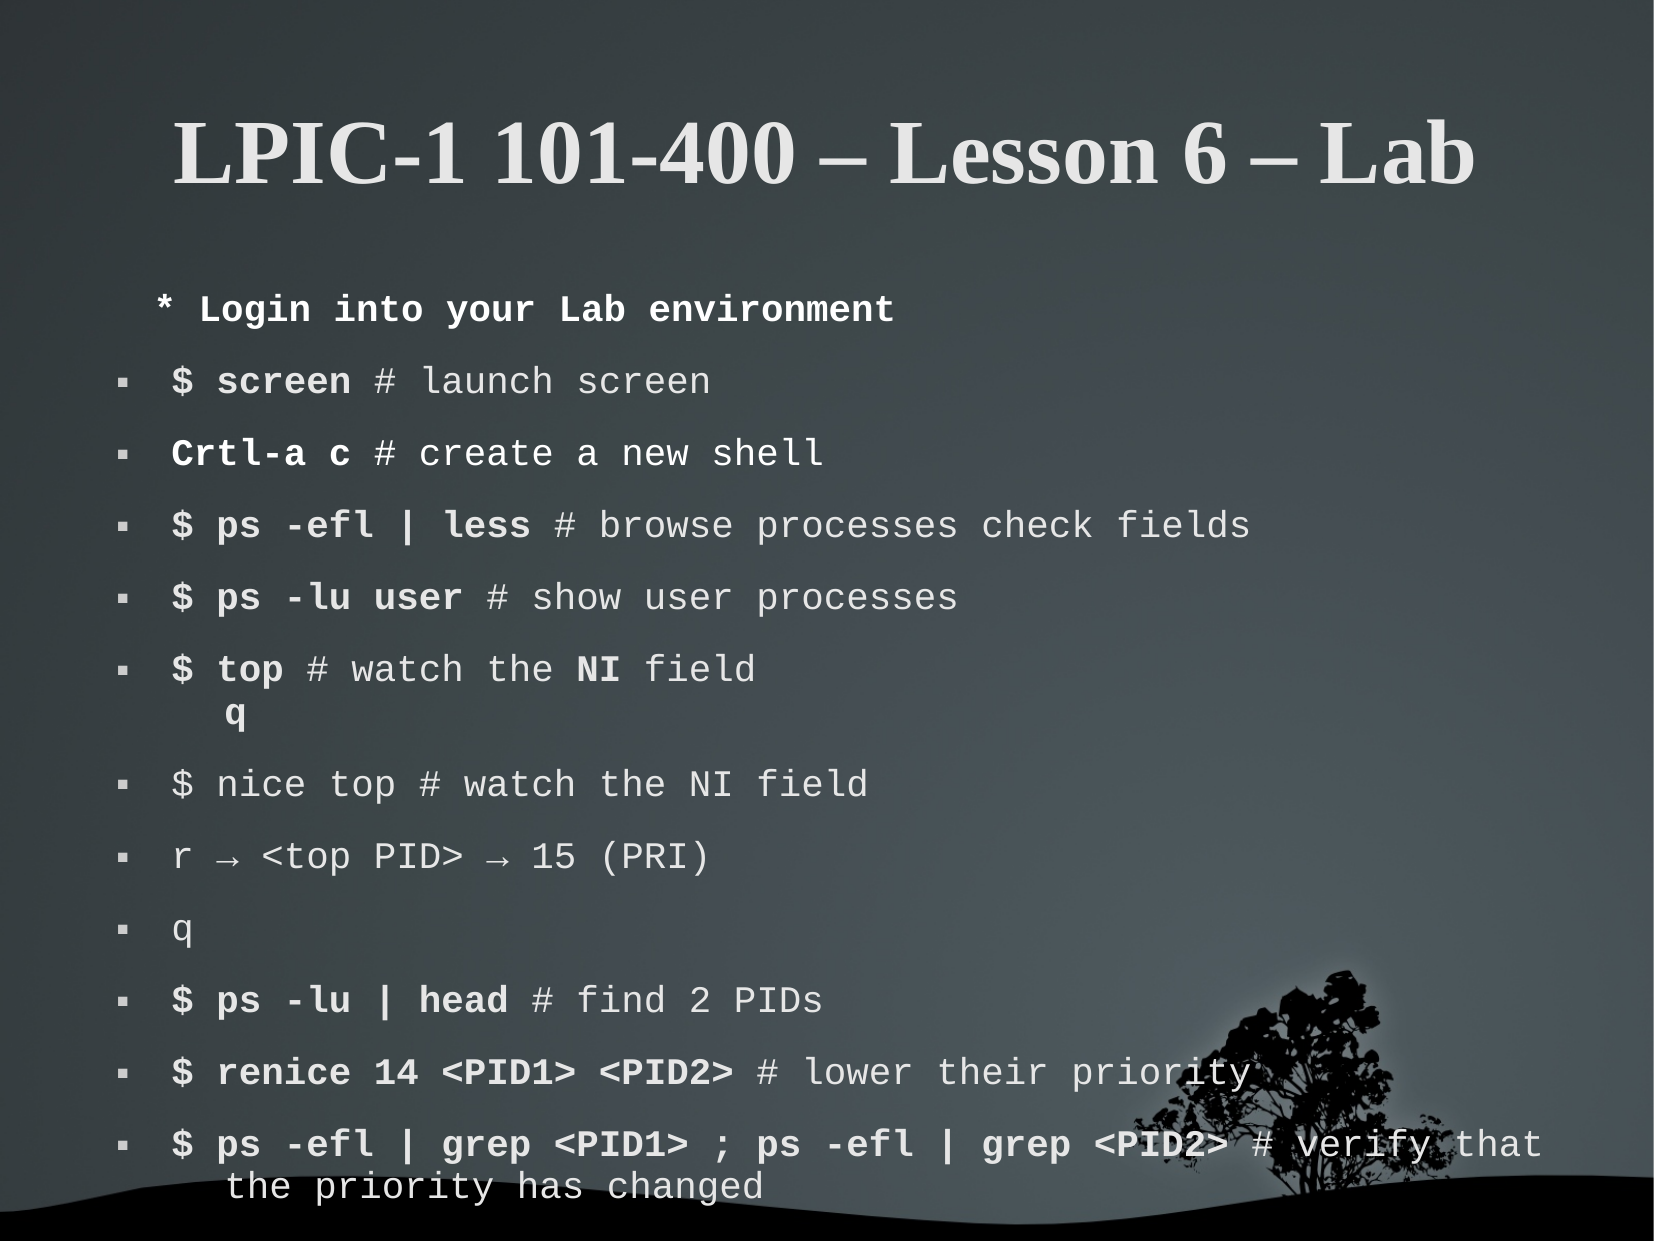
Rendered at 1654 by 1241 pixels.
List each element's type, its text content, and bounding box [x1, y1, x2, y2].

list * Login into your Lab environment $ screen # launch screen Crtl-a c # create a new shell $ ps -efl | less # browse processes check fields $ ps -lu user # show user processes $ top # watch the NI field q $ nice top # watch the NI field r → <top PID> → 15 (PRI) q $ ps -lu | head # find 2 PIDs $ renice 14 <PID1> <PID2> # lower their priority $ ps -efl | grep <PID1> ; ps -efl | grep <PID2> # verify that the priority has changed $ renice -14 <PID1> <PID2> # Increase their priority $ ps -efl | grep <PID1> ; ps -efl | grep <PID2> # did it work? [82, 290, 1571, 1172]
picture [0, 0, 1654, 1241]
title LPIC-1 101-400 – Lesson 6 – Lab [82, 49, 1571, 257]
